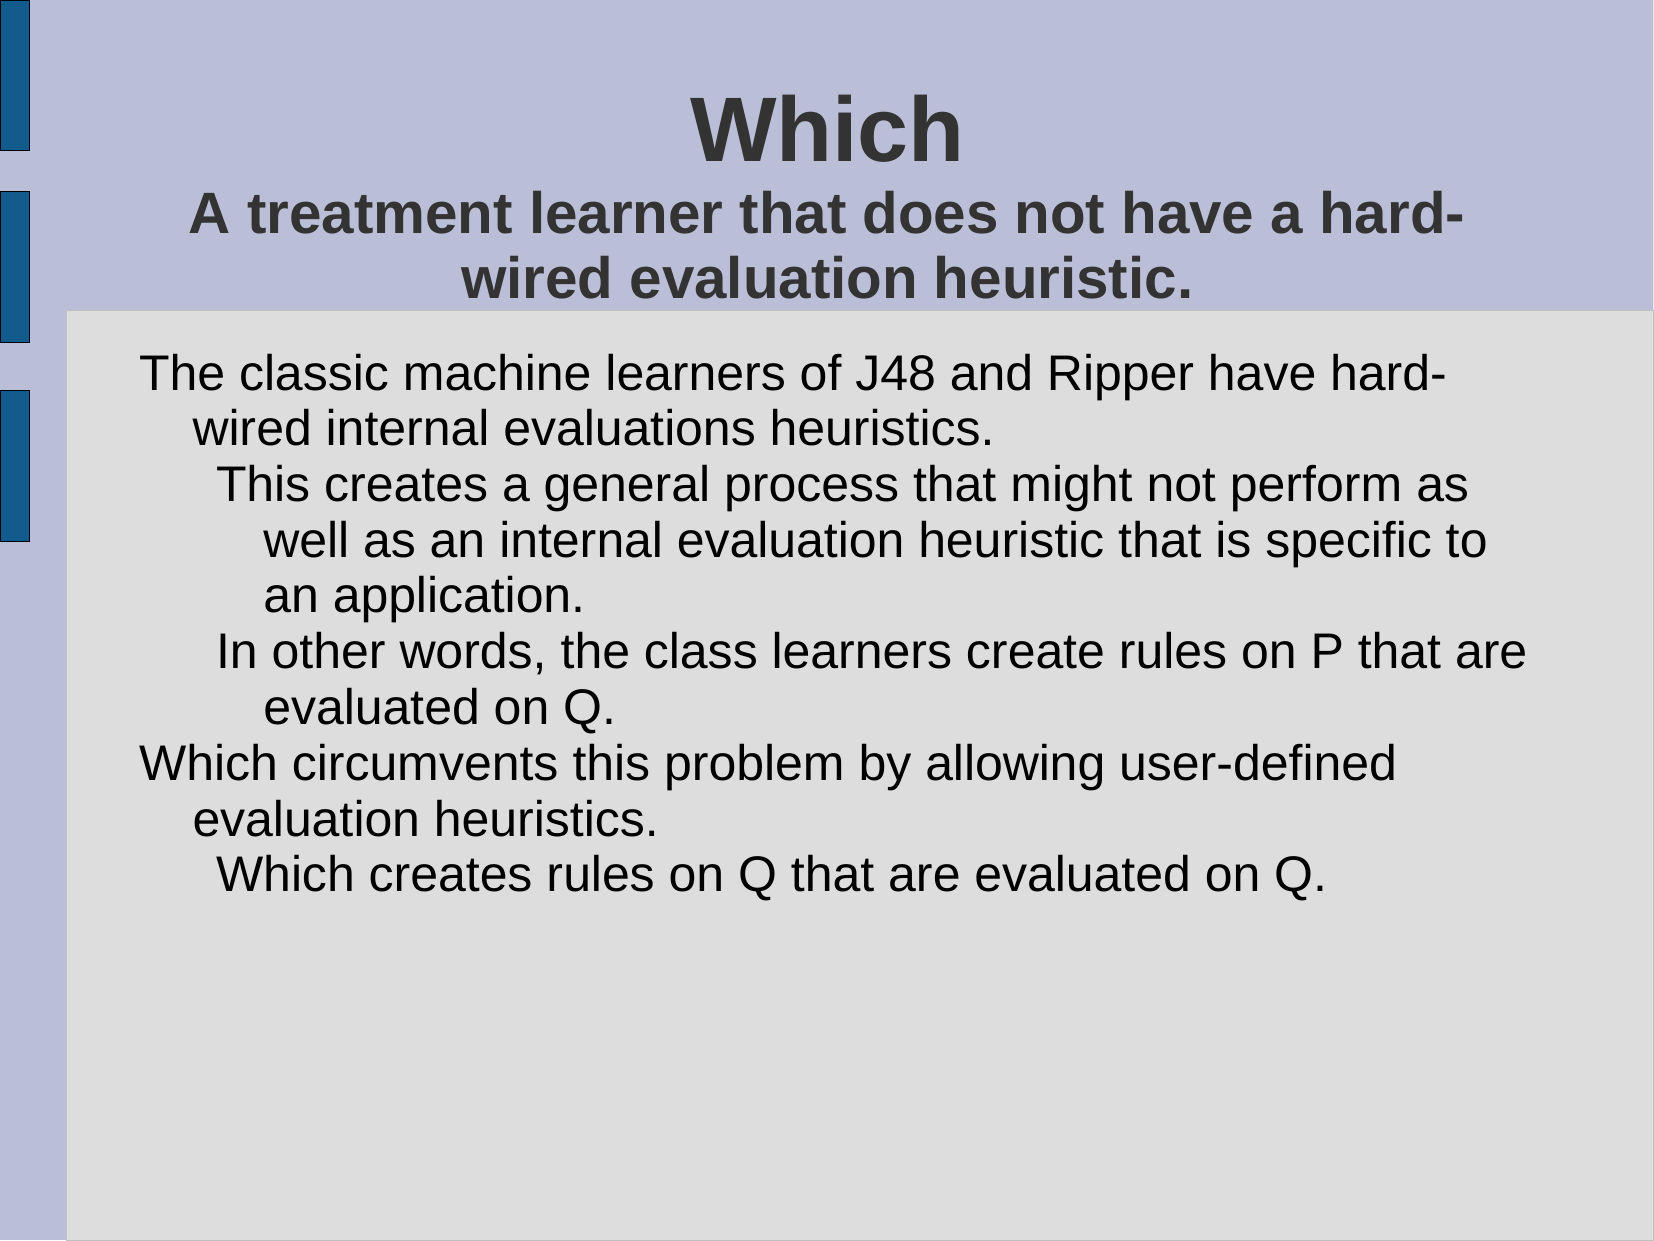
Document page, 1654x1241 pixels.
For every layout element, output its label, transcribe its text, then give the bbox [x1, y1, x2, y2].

list The classic machine learners of J48 and Ripper have hard-wired internal evaluations heuristics. This creates a general process that might not perform as well as an internal evaluation heuristic that is specific to an application. In other words, the class learners create rules on P that are evaluated on Q. Which circumvents this problem by allowing user-defined evaluation heuristics. Which creates rules on Q that are evaluated on Q. [121, 344, 1534, 1127]
title Which A treatment learner that does not have a hard-wired evaluation heuristic. [121, 76, 1534, 313]
